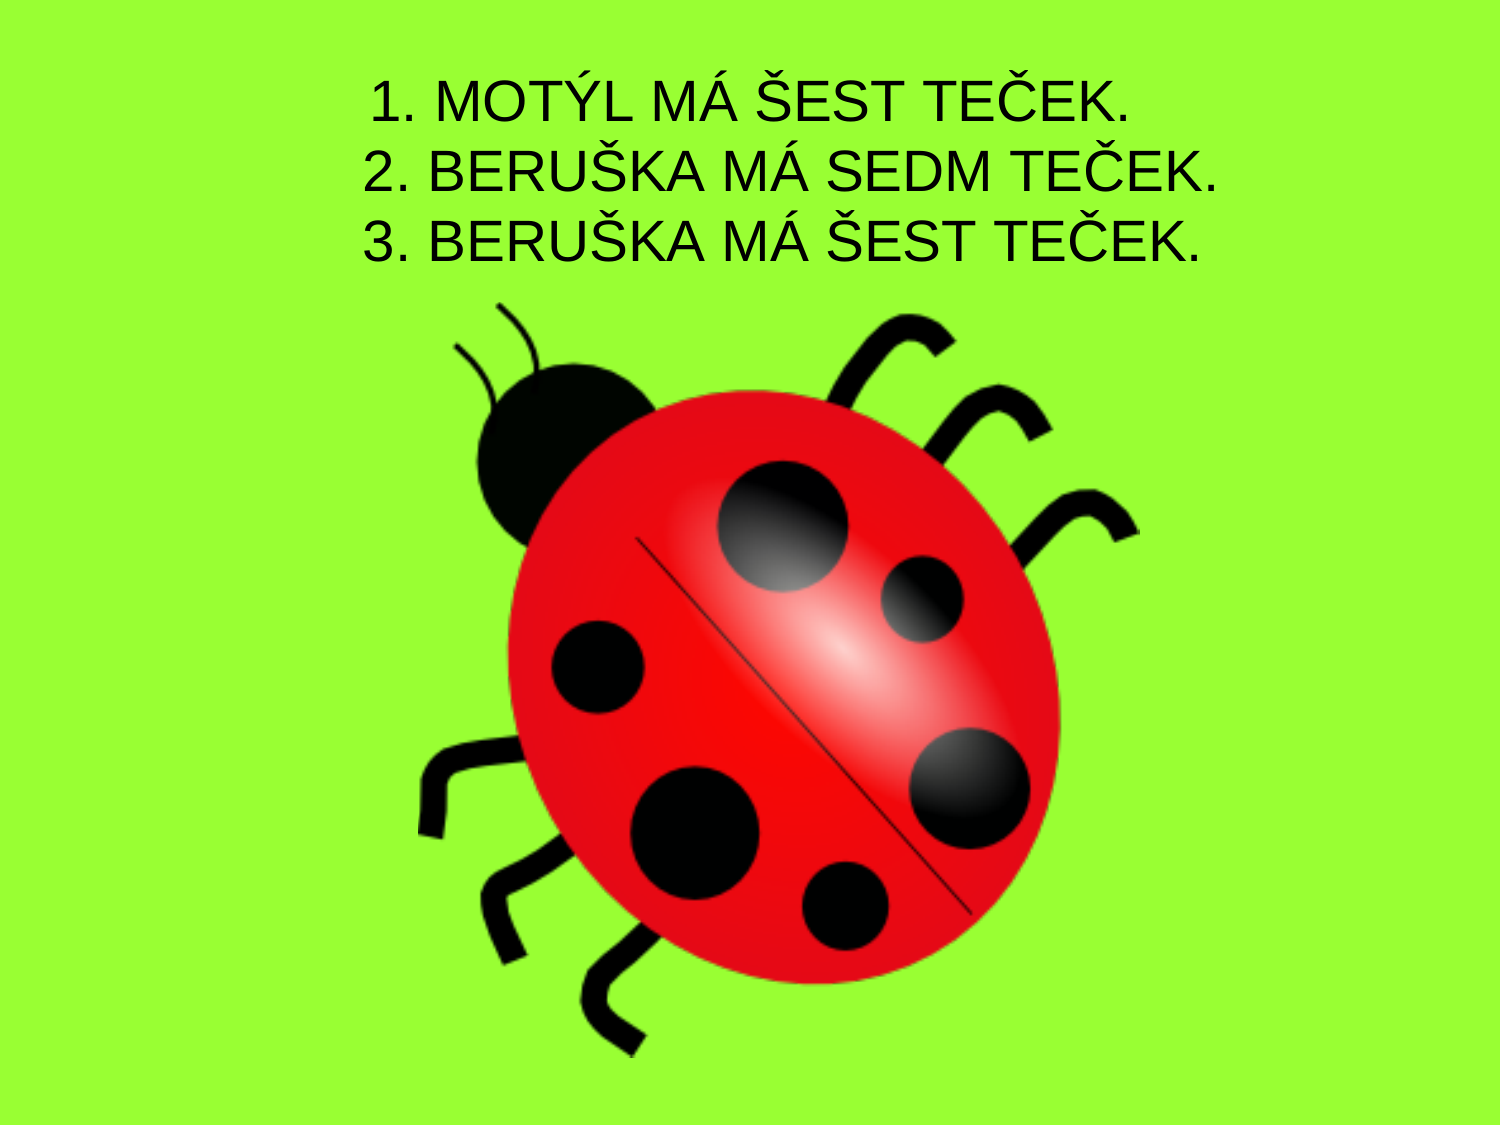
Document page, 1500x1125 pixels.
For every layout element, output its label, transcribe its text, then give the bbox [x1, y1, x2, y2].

picture [418, 302, 1140, 1058]
title 1. MOTÝL MÁ ŠEST TEČEK. 2. BERUŠKA MÁ SEDM TEČEK. 3. BERUŠKA MÁ ŠEST TEČEK. [76, 45, 1425, 291]
